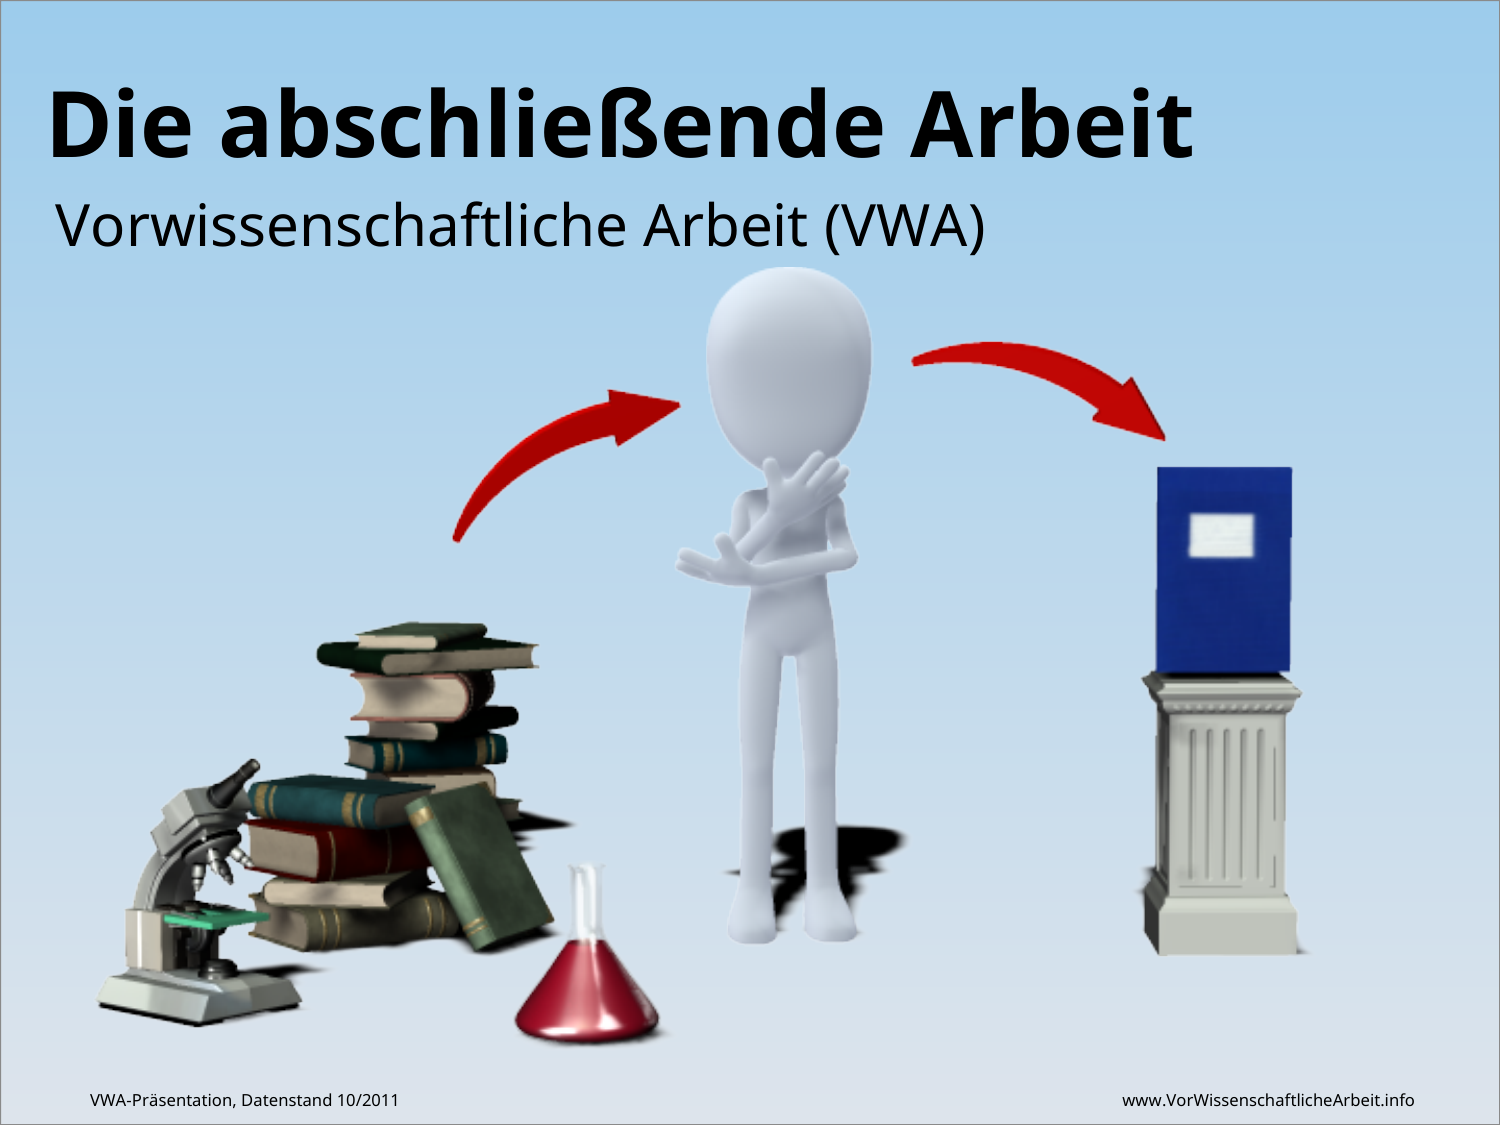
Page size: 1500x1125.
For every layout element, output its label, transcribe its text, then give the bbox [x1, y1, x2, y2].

title Die abschließende Arbeit [30, 0, 1471, 242]
subtitle Vorwissenschaftliche Arbeit (VWA) [41, 180, 1377, 469]
picture [88, 267, 1320, 1053]
